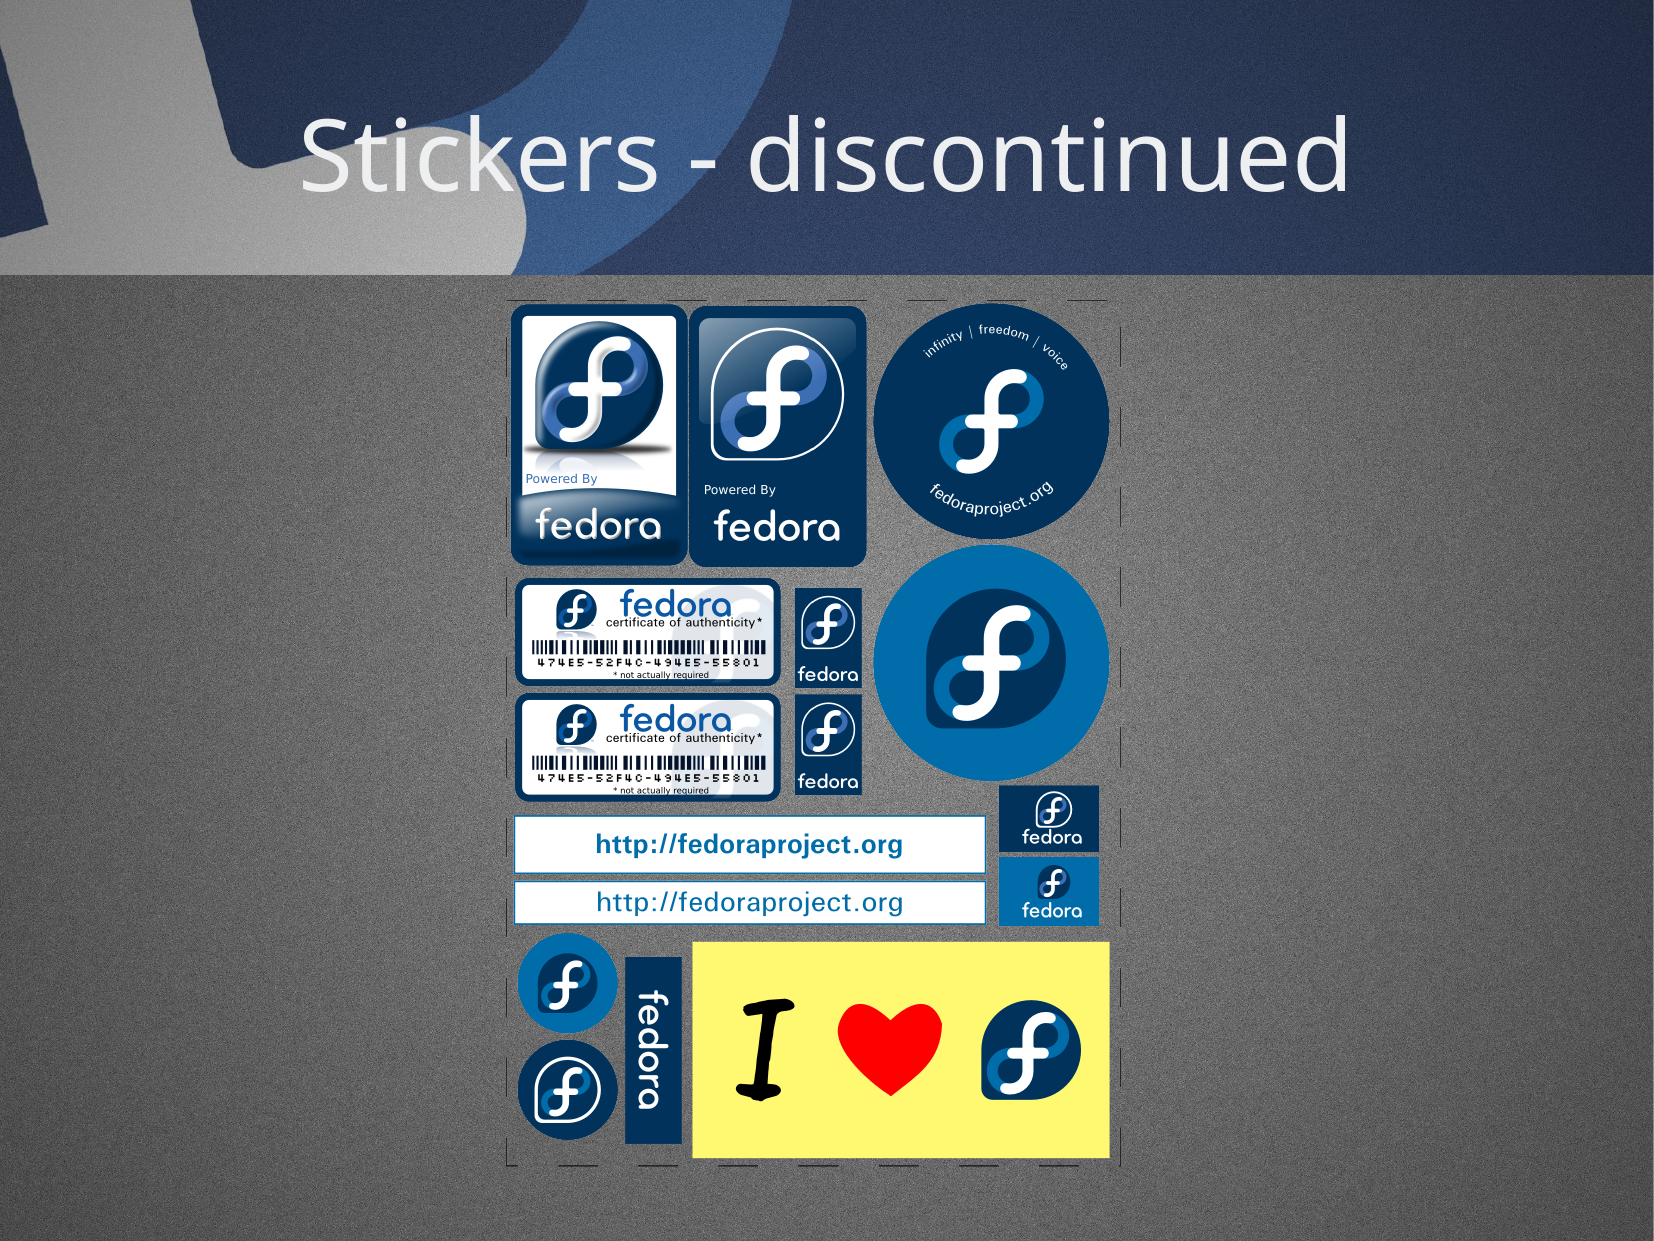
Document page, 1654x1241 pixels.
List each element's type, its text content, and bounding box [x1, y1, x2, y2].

title Stickers - discontinued [82, 49, 1571, 257]
picture [0, 0, 1654, 1241]
